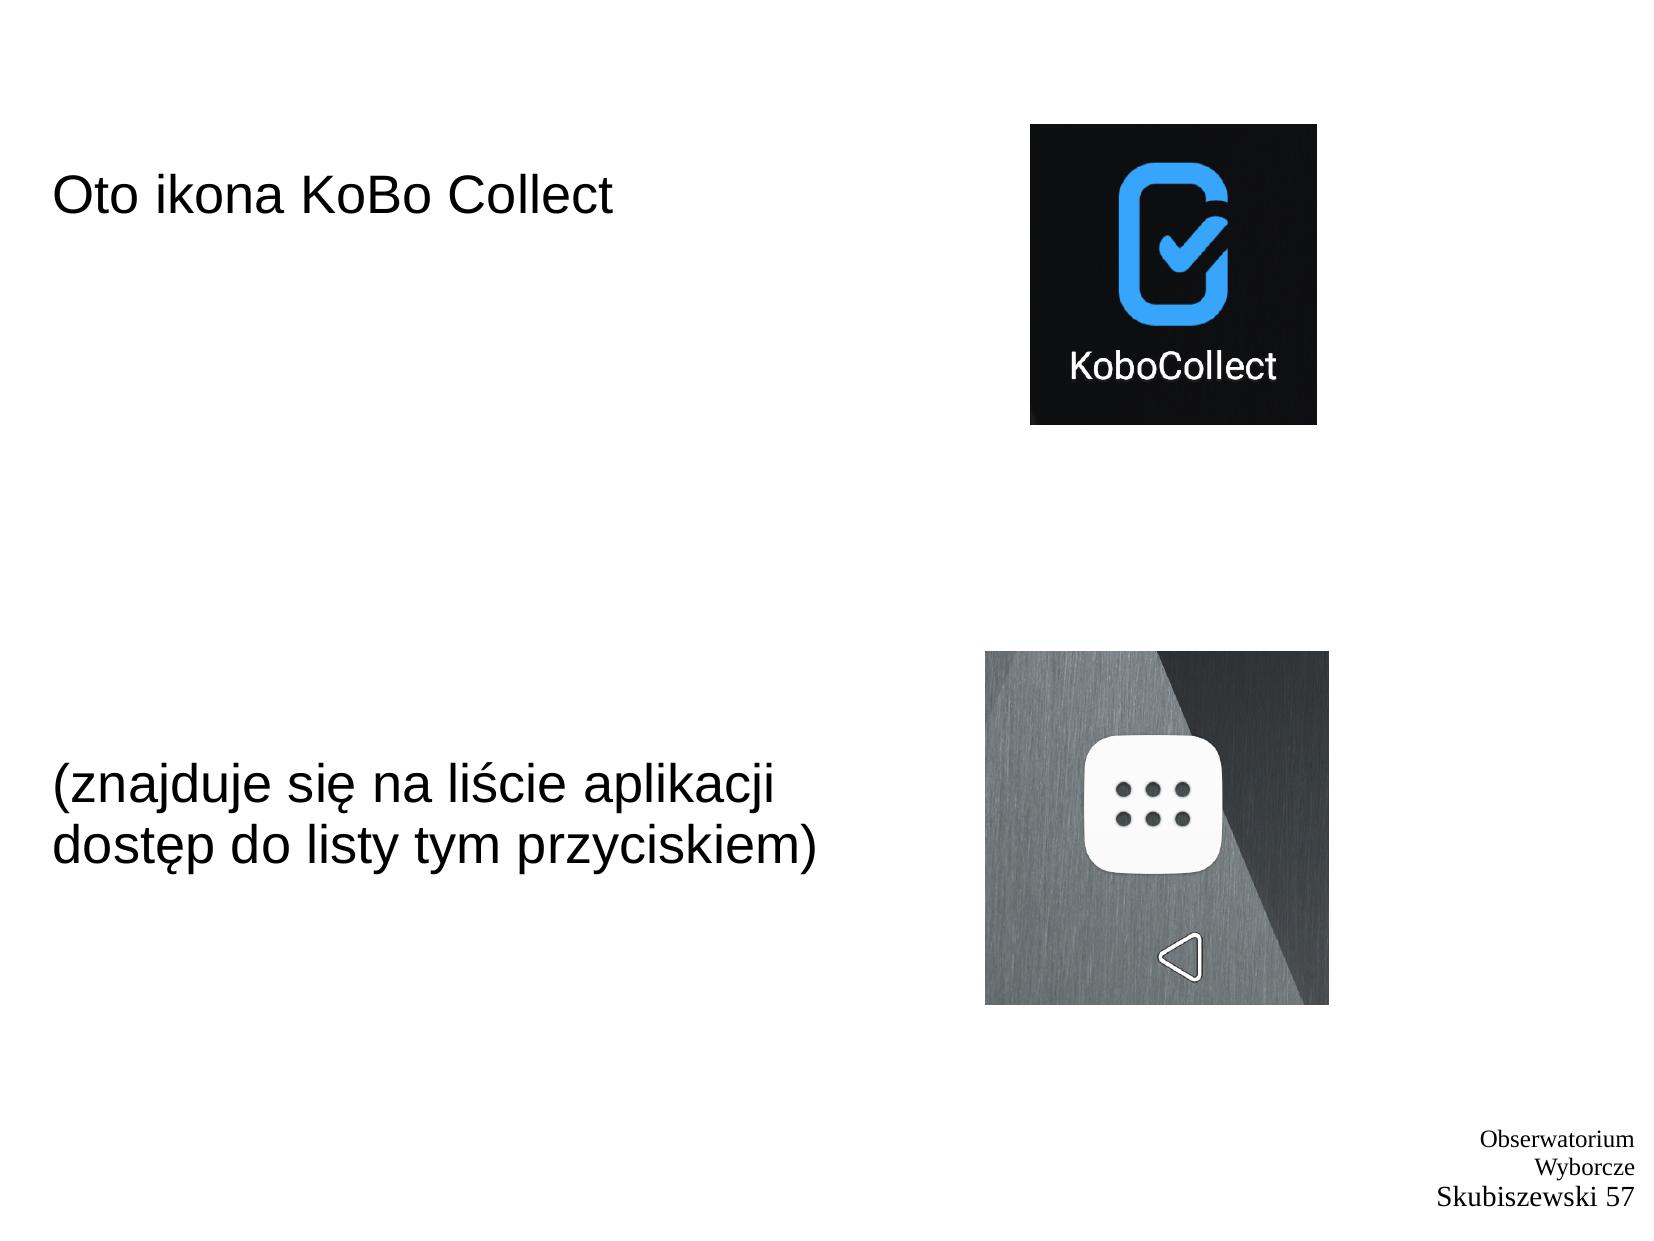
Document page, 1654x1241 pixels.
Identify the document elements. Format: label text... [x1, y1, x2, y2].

list Oto ikona KoBo Collect (znajduje się na liście aplikacji dostęp do listy tym przyciskiem) [52, 164, 918, 1119]
picture [985, 651, 1329, 1005]
picture [1030, 124, 1317, 425]
